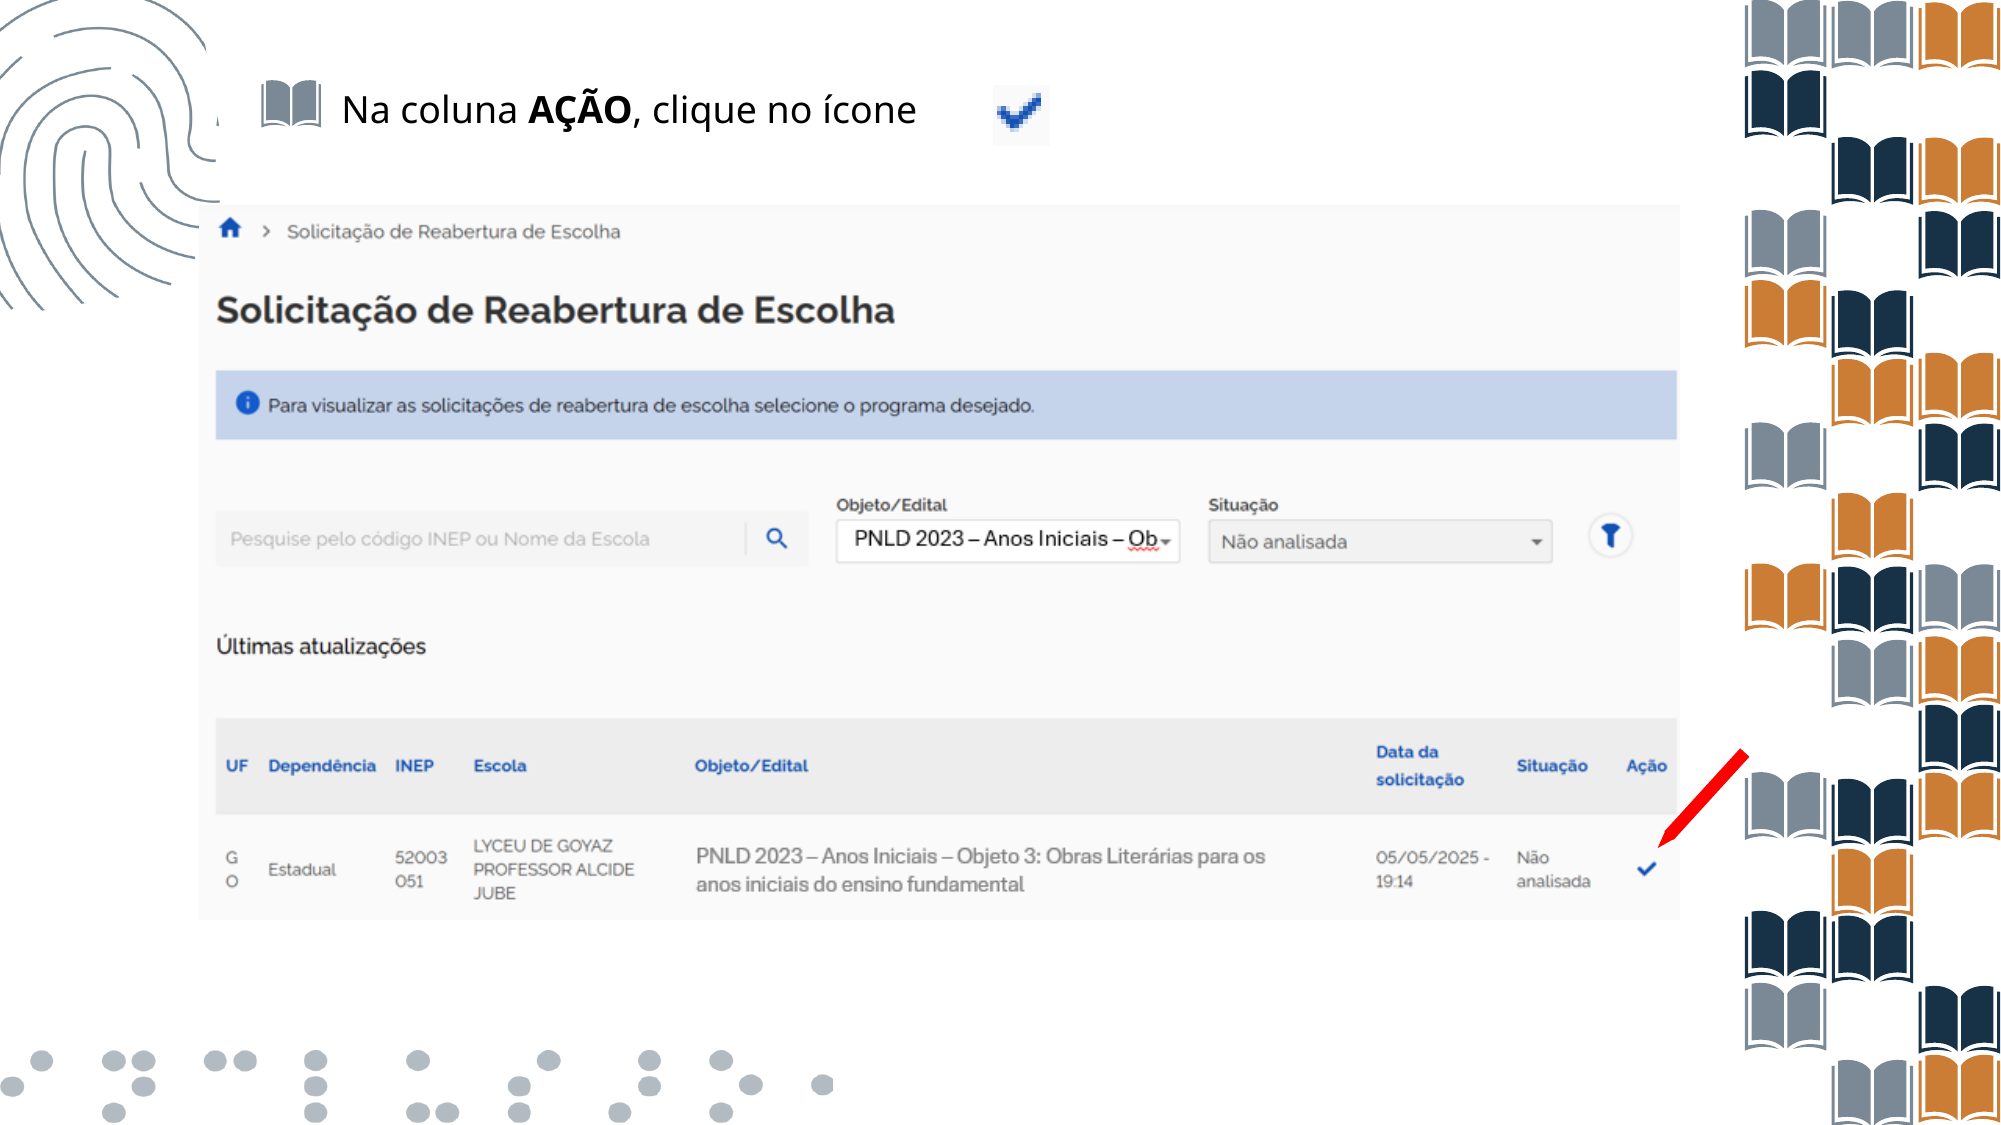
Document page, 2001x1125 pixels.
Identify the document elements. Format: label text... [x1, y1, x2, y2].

text_box [1744, 206, 1827, 348]
text_box [1918, 134, 2000, 206]
text_box [1918, 982, 2000, 1123]
text_box [1744, 769, 1827, 840]
picture [993, 85, 1050, 146]
text_box [1918, 561, 2000, 841]
text_box [1831, 563, 1914, 635]
text_box [1744, 907, 1827, 1051]
text_box [1918, 349, 2000, 492]
text_box [0, 1050, 834, 1123]
text_box [1831, 775, 1914, 984]
text_box [1918, 0, 2000, 71]
text_box [1918, 207, 2000, 279]
text_box [0, 0, 233, 318]
text_box Na coluna AÇÃO, clique no ícone . [326, 78, 1375, 139]
text_box [1831, 133, 1914, 205]
text_box [1831, 489, 1914, 561]
text_box [1831, 636, 1914, 708]
text_box [1744, 560, 1827, 632]
picture [199, 205, 1680, 920]
text_box [1744, 0, 1827, 139]
text_box [261, 77, 321, 128]
text_box [1831, 0, 1914, 69]
text_box [1831, 287, 1914, 427]
text_box [1831, 1056, 1914, 1125]
text_box [1744, 419, 1827, 491]
